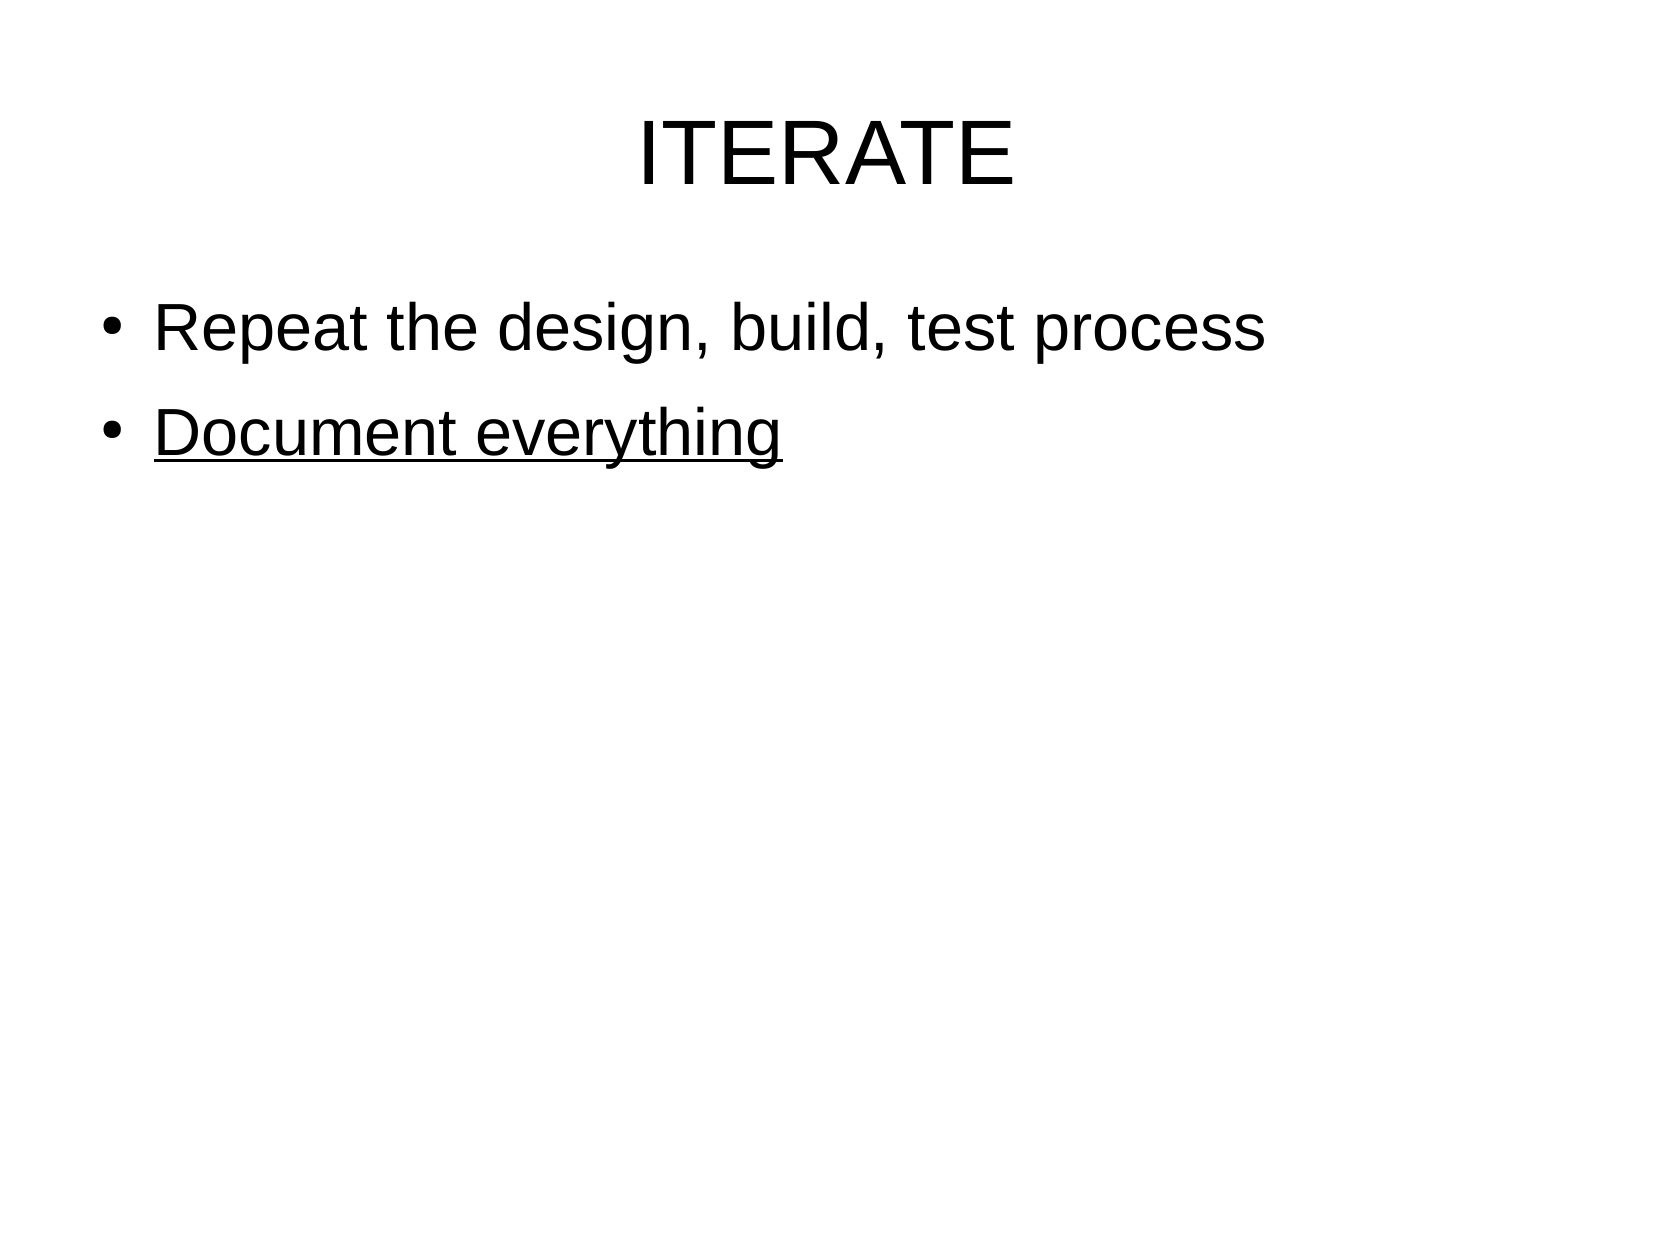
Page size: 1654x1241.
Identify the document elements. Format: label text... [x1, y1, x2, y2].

list Repeat the design, build, test process Document everything [82, 290, 1571, 1010]
title ITERATE [82, 49, 1571, 257]
